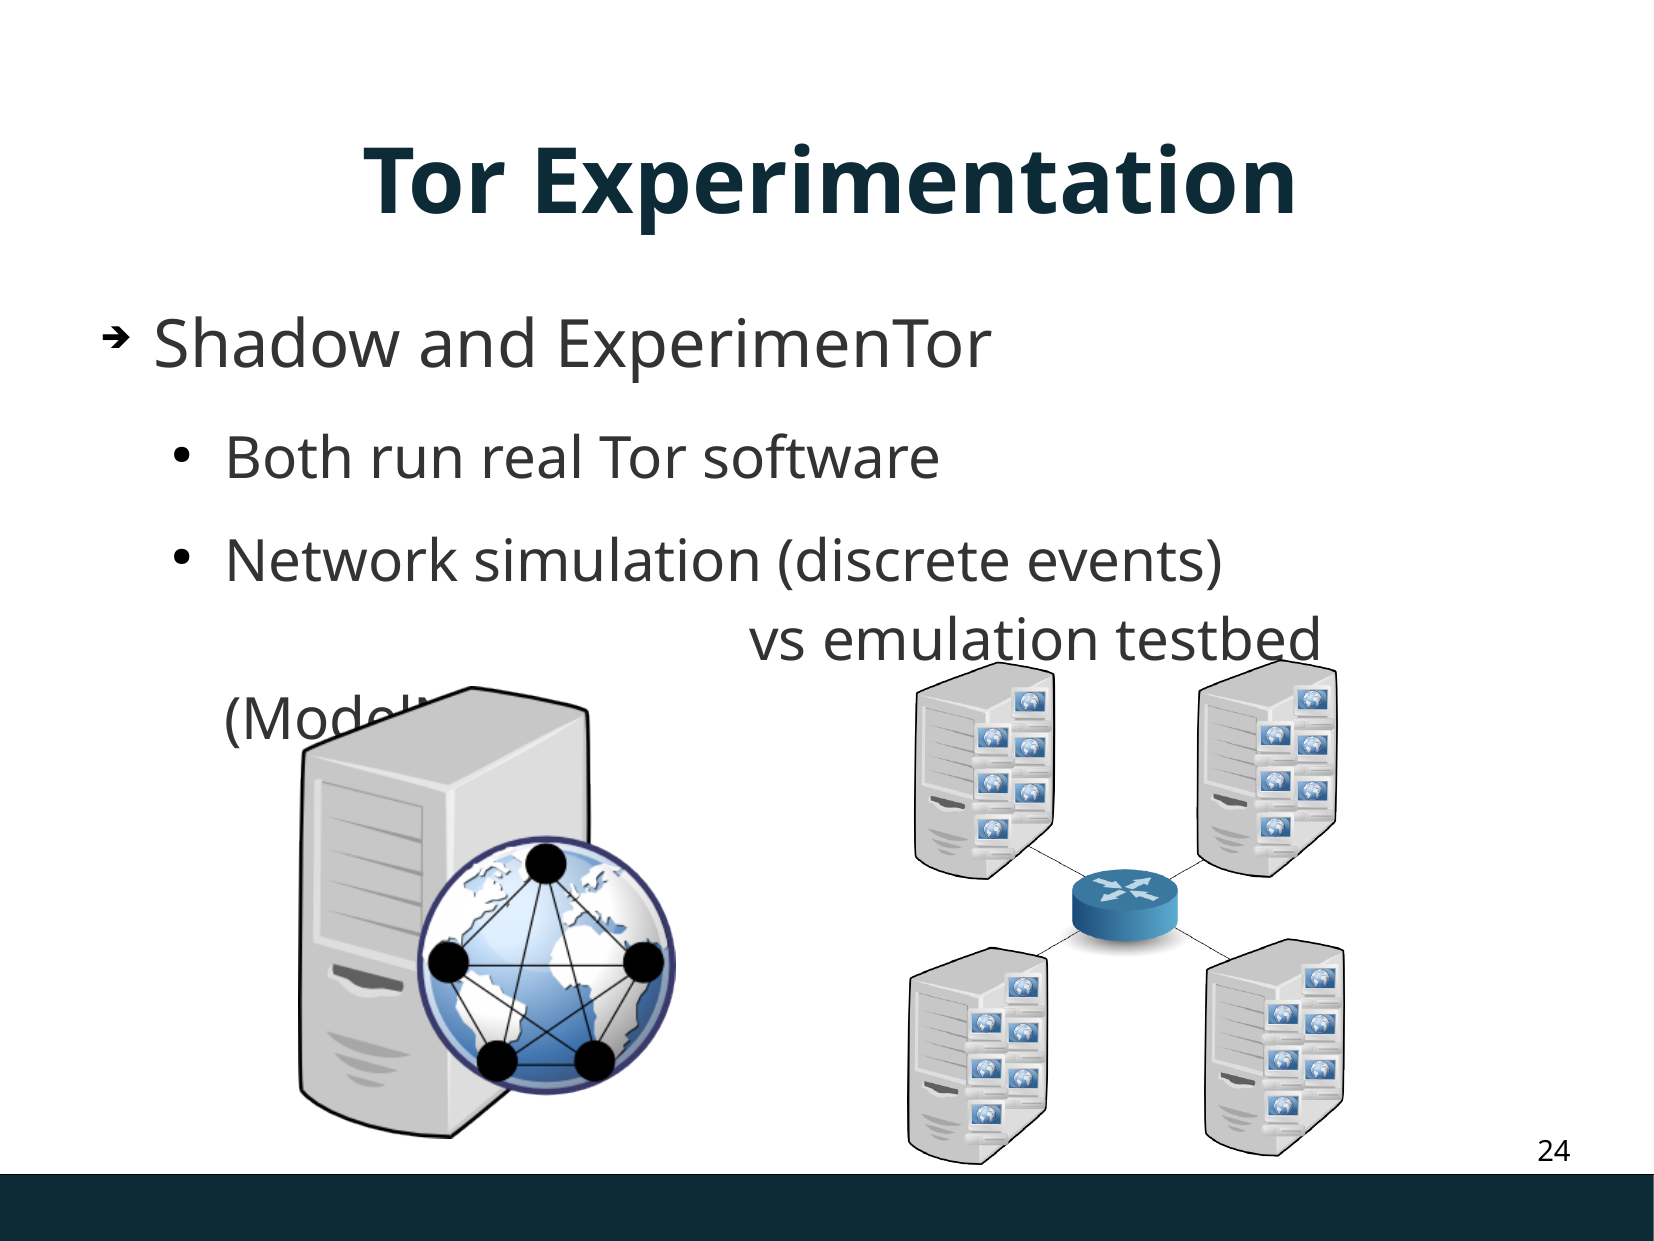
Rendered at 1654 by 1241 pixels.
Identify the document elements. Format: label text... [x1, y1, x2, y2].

title Tor Experimentation [86, 74, 1575, 282]
list Shadow and ExperimenTor Both run real Tor software Network simulation (discrete events) vs emulation testbed (ModelNet) [82, 296, 1571, 1115]
picture [298, 686, 676, 1139]
picture [907, 659, 1345, 1165]
